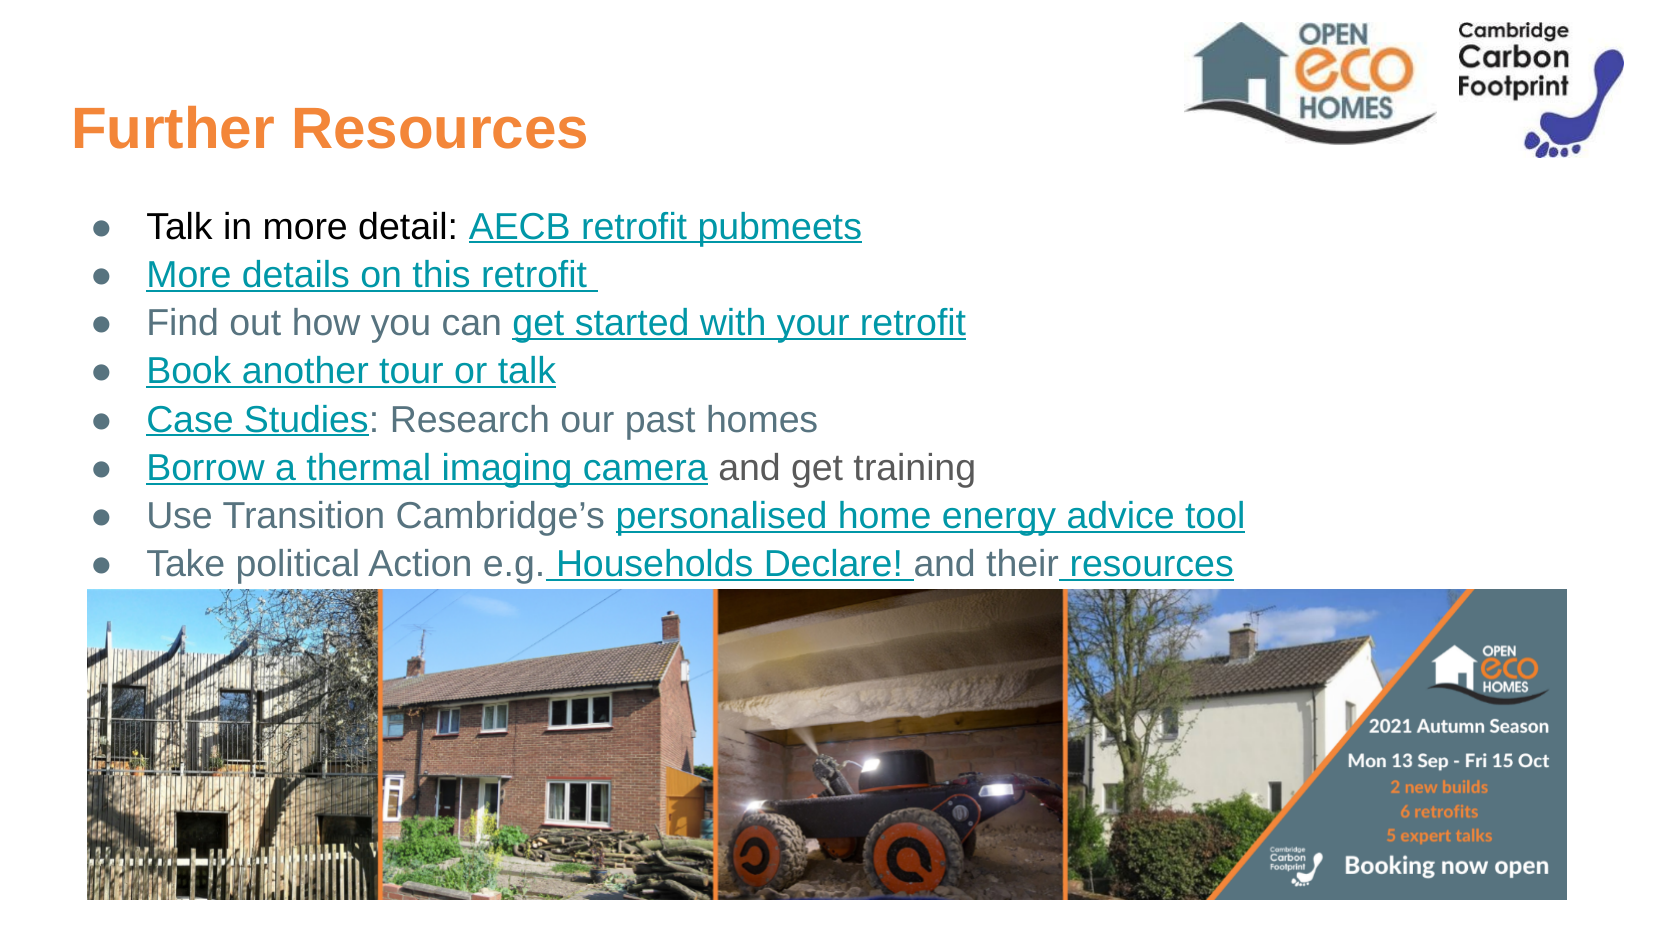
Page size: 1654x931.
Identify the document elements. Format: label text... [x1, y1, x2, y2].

list Talk in more detail: AECB retrofit pubmeets More details on this retrofit Find out how you can get started with your retrofit Book another tour or talk Case Studies: Research our past homes Borrow a thermal imaging camera and get training Use Transition Cambridge’s personalised home energy advice tool Take political Action e.g. Households Declare! and their resources [56, 183, 1598, 802]
picture [87, 589, 1567, 900]
picture [1184, 22, 1437, 145]
picture [1459, 22, 1624, 158]
title Further Resources [56, 80, 1598, 183]
